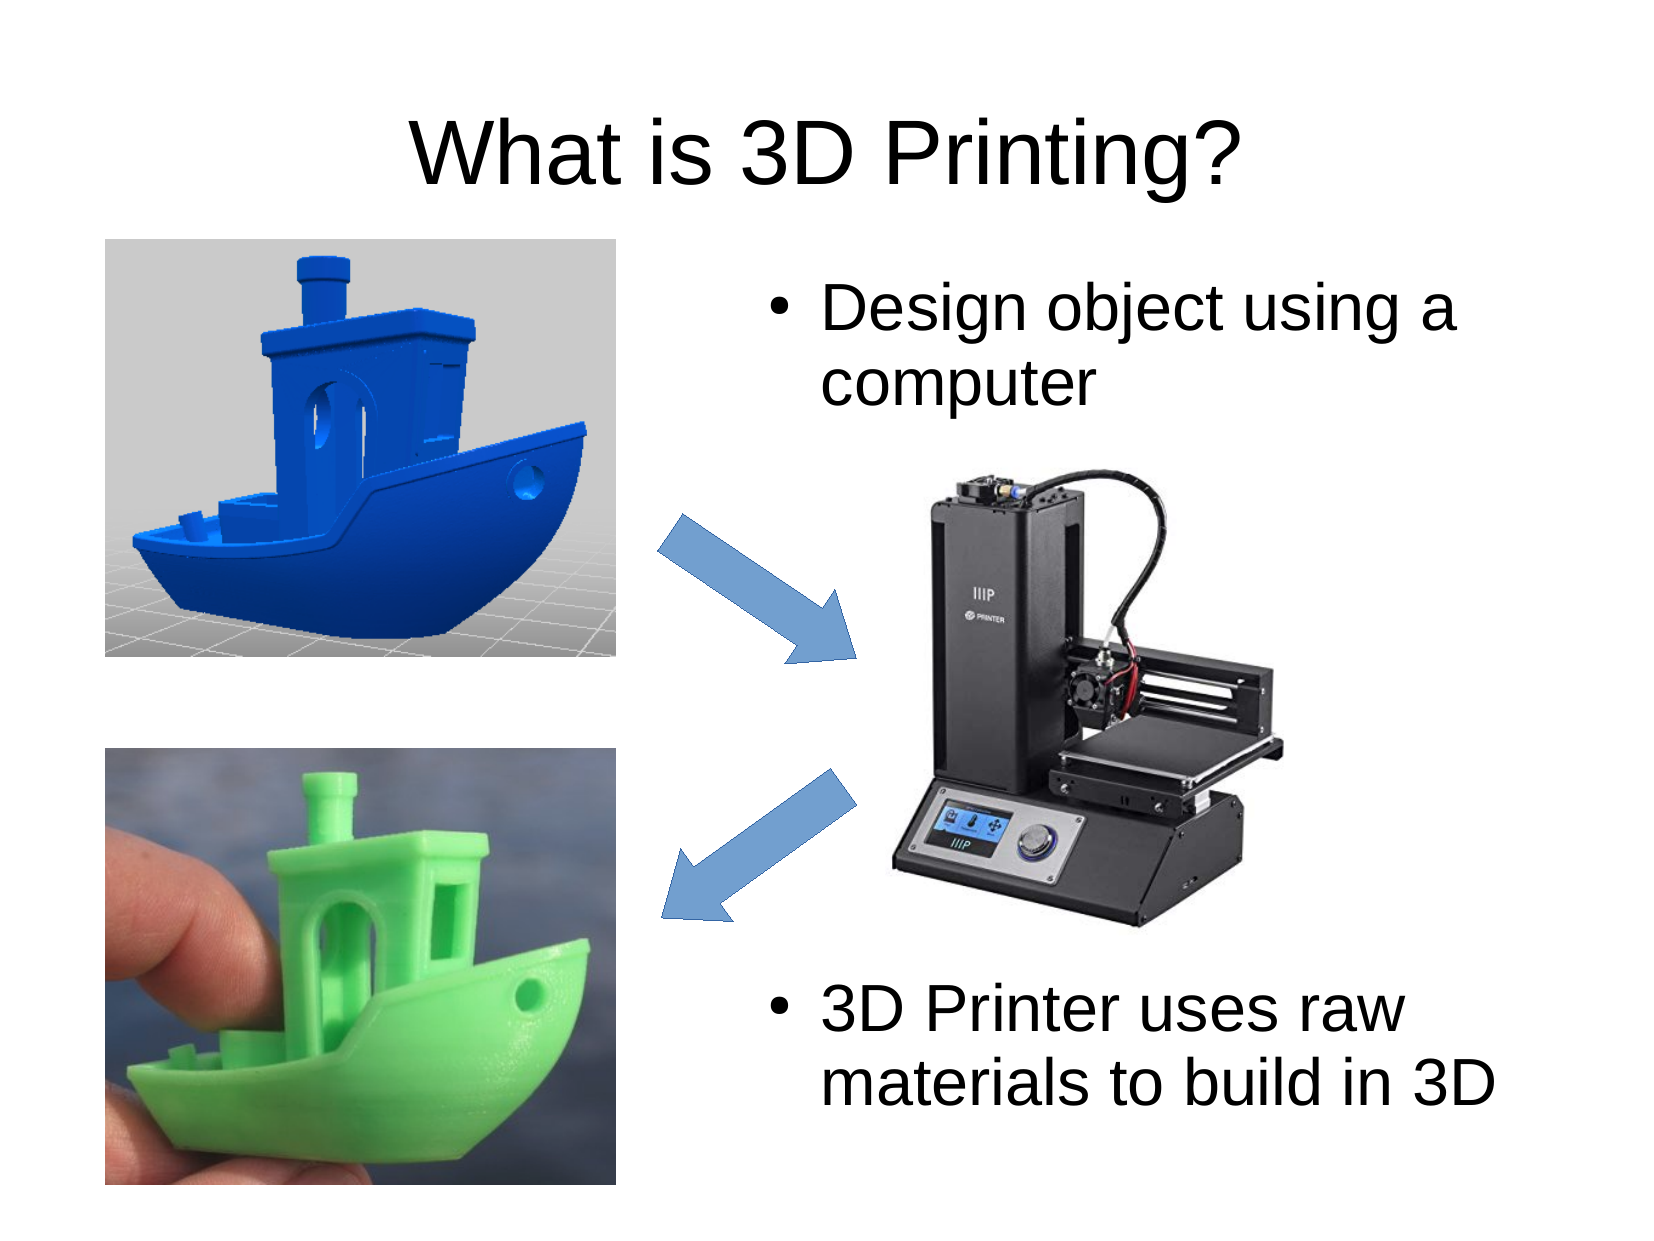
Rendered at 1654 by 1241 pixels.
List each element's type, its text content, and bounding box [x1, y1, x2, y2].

picture [105, 748, 616, 1186]
list Design object using a computer 3D Printer uses raw materials to build in 3D [750, 270, 1631, 1230]
picture [885, 429, 1291, 970]
title What is 3D Printing? [82, 49, 1571, 257]
text_box [661, 768, 857, 922]
text_box [657, 513, 857, 664]
picture [105, 239, 616, 657]
